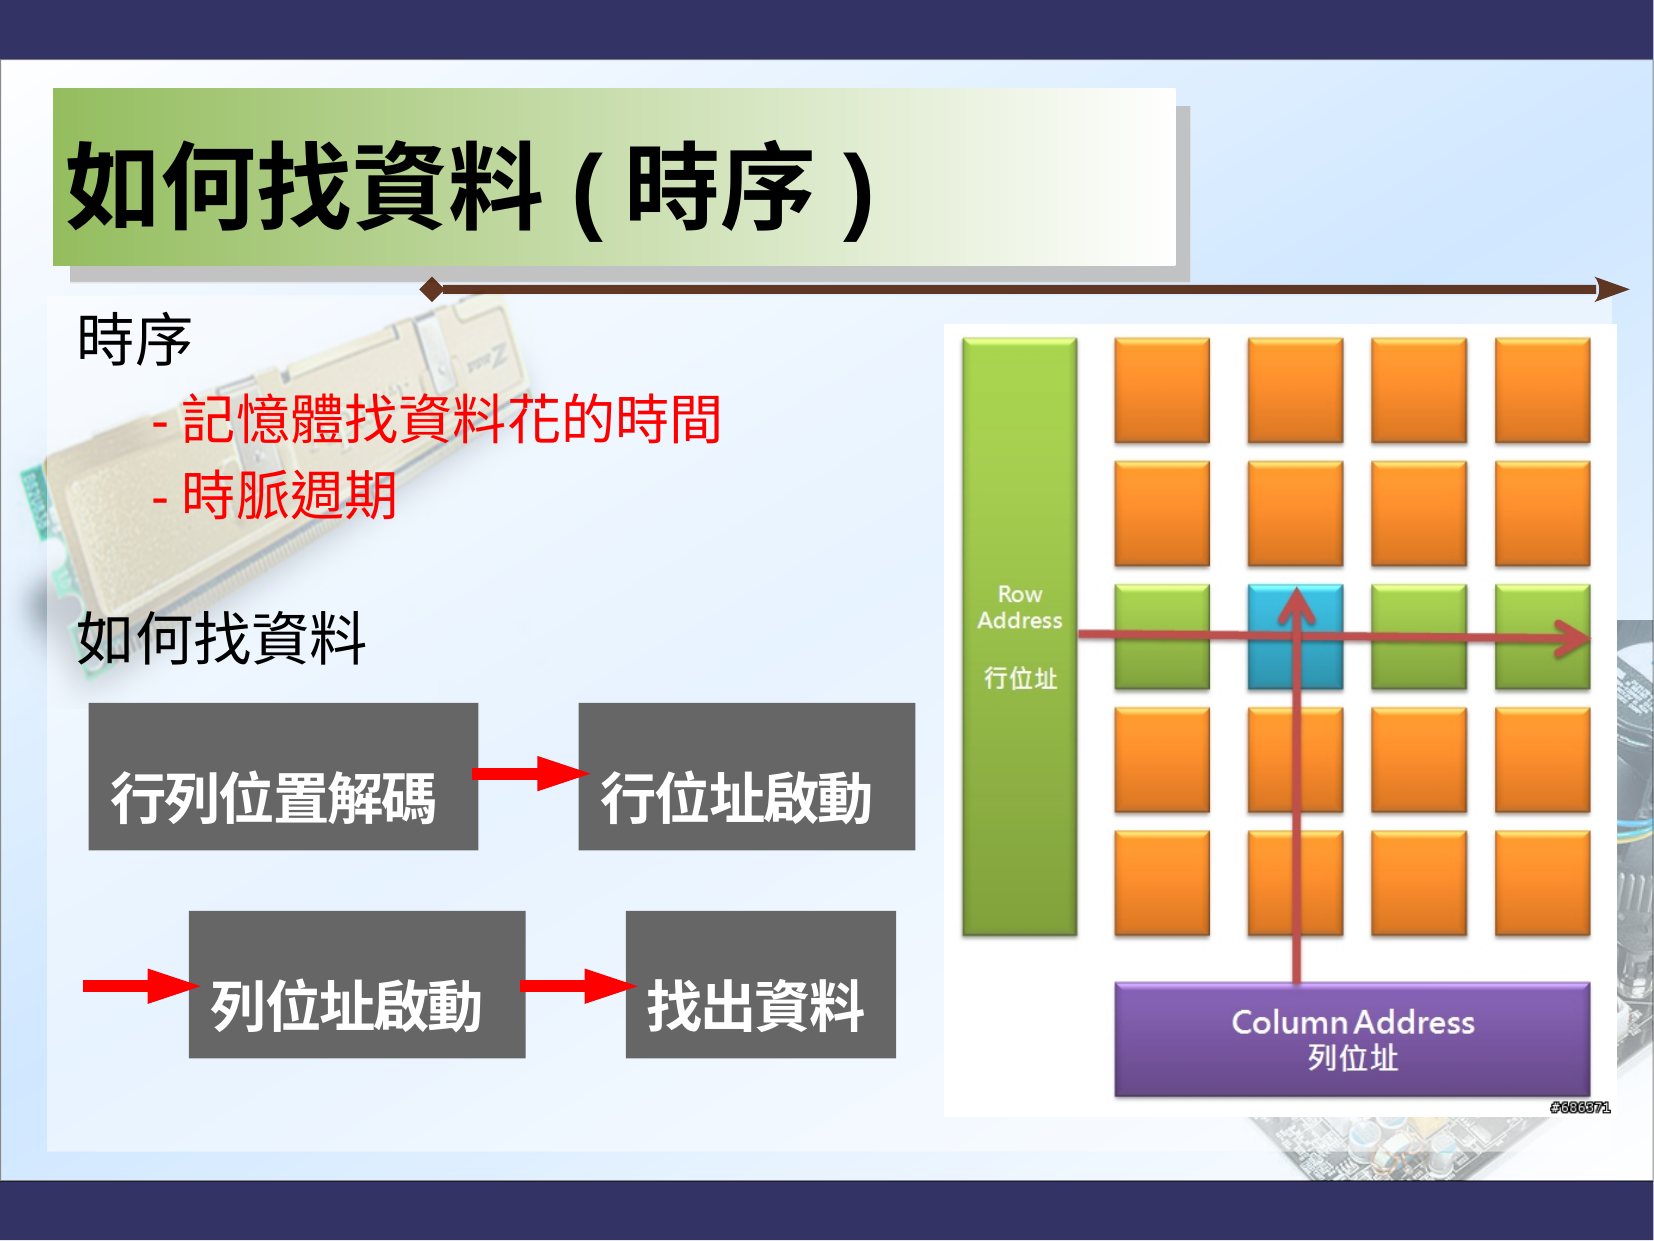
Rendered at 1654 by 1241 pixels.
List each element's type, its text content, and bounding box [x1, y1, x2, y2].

title 如何找資料(時序) [64, 84, 1654, 277]
list 時序 -記憶體找資料花的時間 -時脈週期 如何找資料 [59, 321, 1548, 1126]
text_box 行列位置解碼 [95, 730, 508, 851]
text_box 找出資料 [631, 939, 944, 1103]
text_box [578, 702, 916, 851]
text_box 列位址啟動 [196, 939, 609, 1103]
text_box 行位址啟動 [585, 730, 944, 895]
text_box [188, 910, 526, 1059]
picture [944, 324, 1617, 1117]
text_box [88, 702, 479, 851]
text_box [625, 910, 897, 1059]
